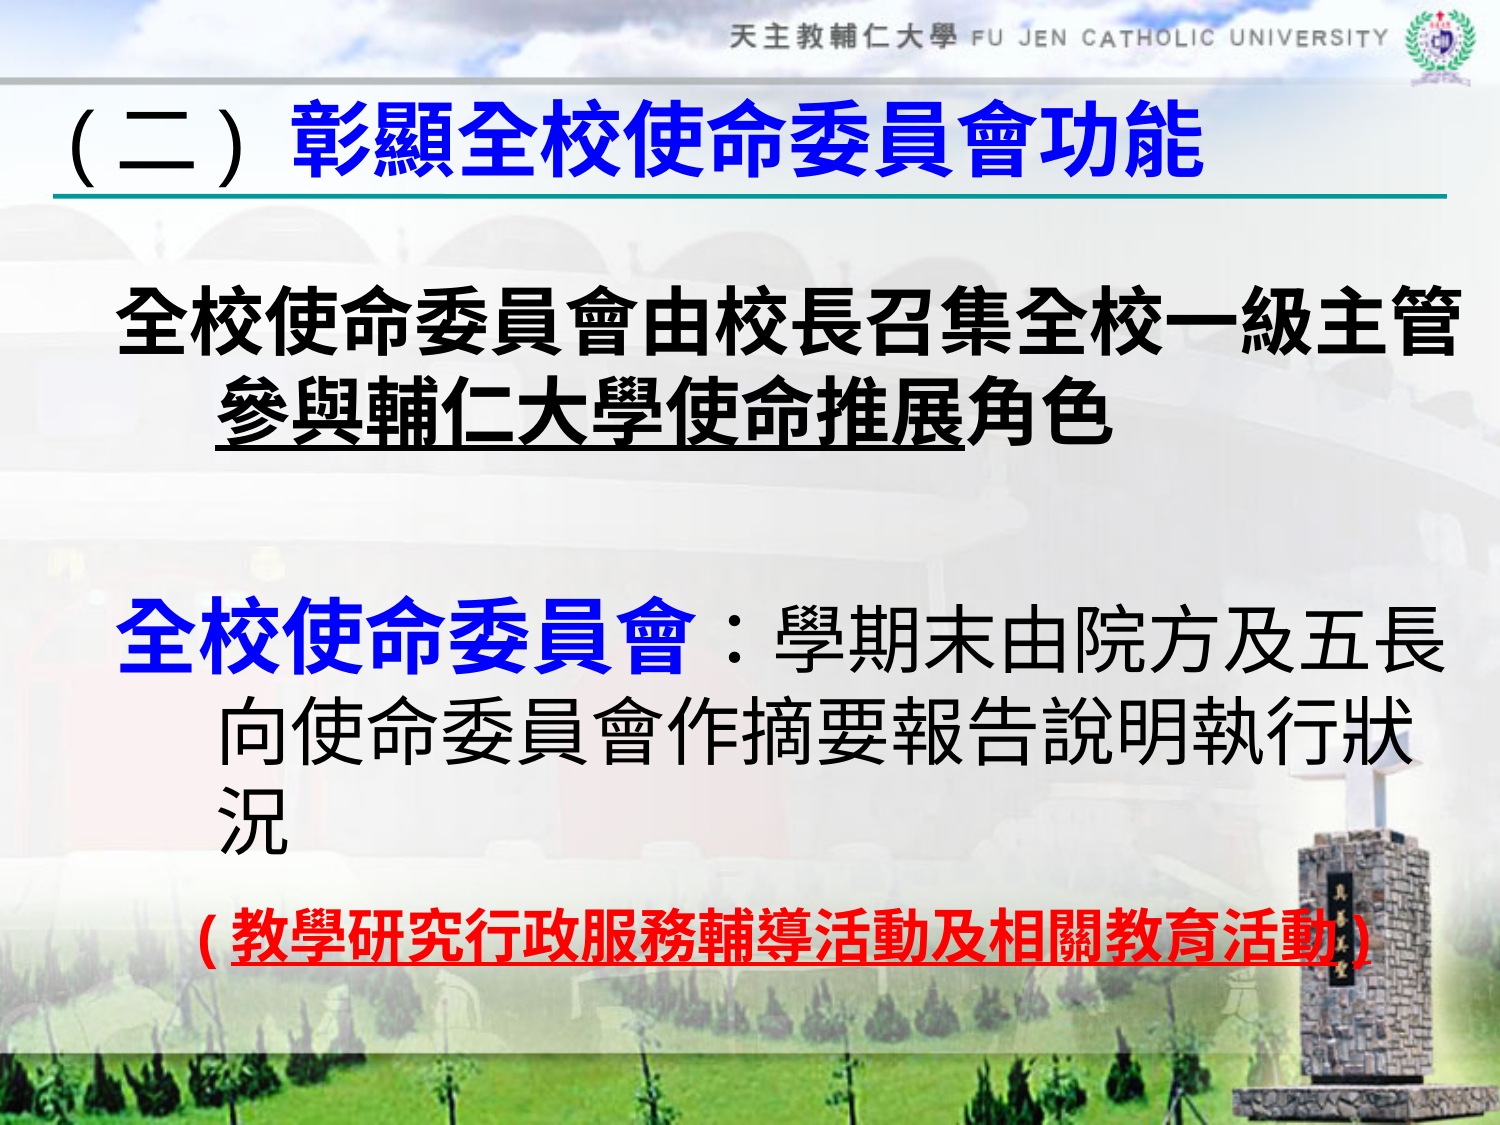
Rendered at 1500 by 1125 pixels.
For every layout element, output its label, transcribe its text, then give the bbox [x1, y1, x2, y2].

title (二) 彰顯全校使命委員會功能 [52, 78, 1447, 197]
list 全校使命委員會由校長召集全校一級主管參與輔仁大學使命推展角色 全校使命委員會：學期末由院方及五長向使命委員會作摘要報告說明執行狀況 (教學研究行政服務輔導活動及相關教育活動) [0, 267, 1500, 1012]
